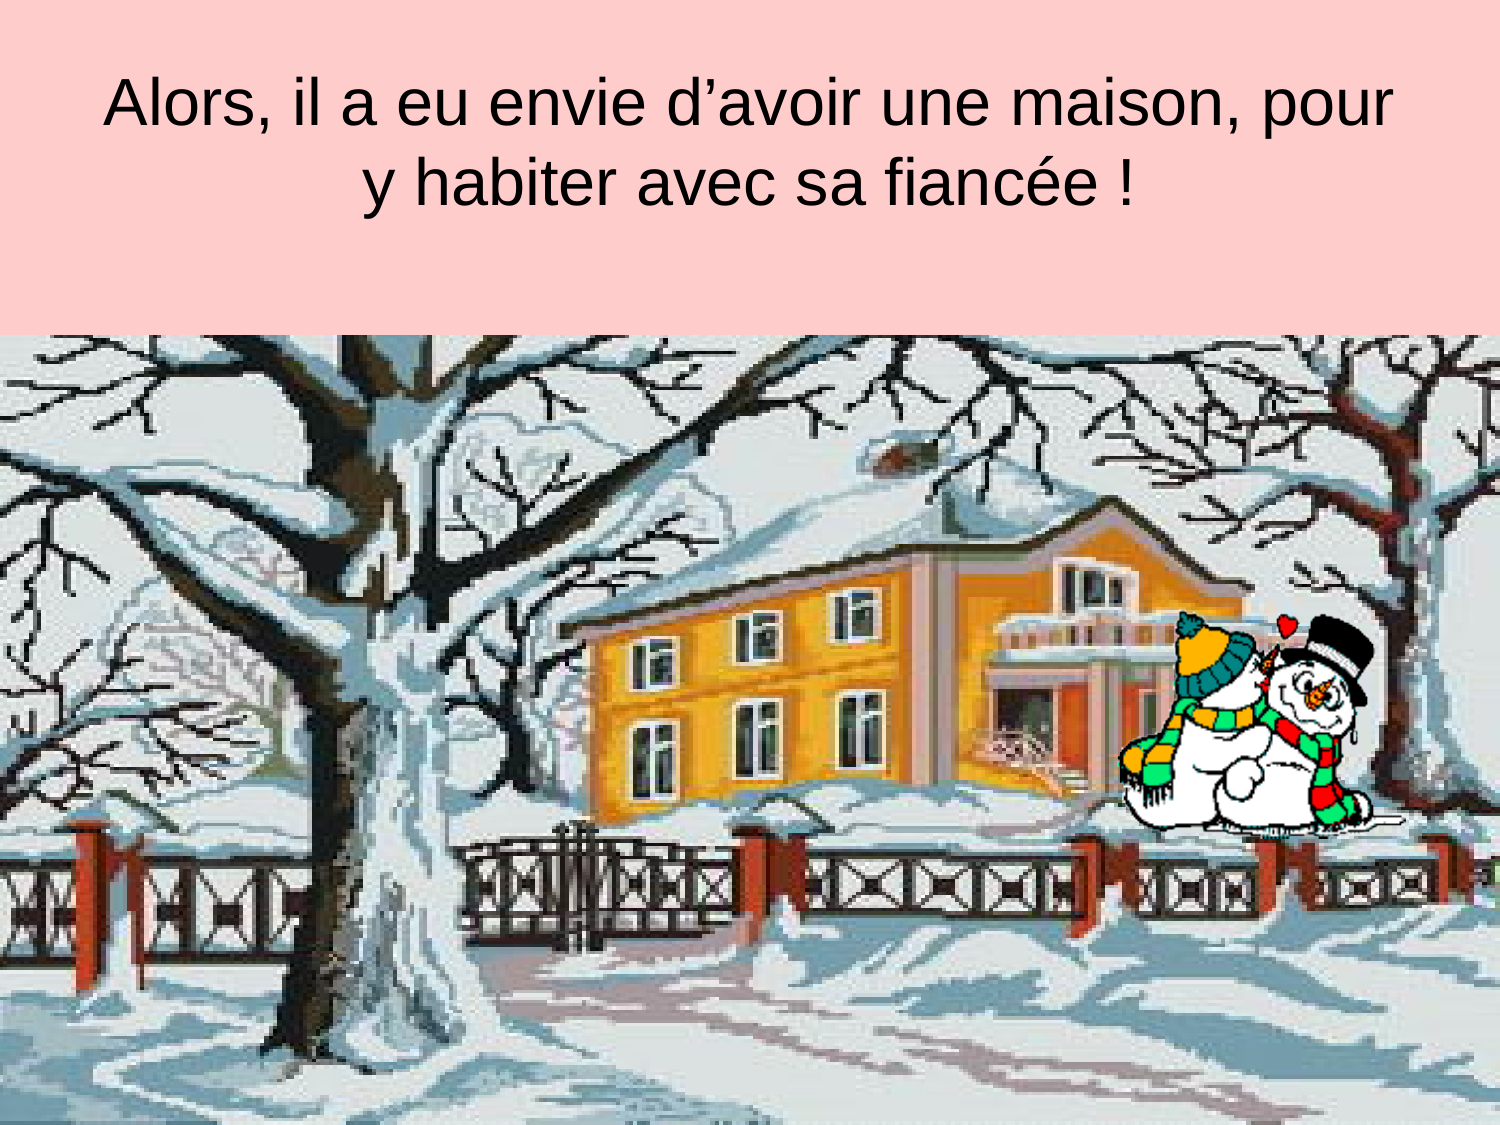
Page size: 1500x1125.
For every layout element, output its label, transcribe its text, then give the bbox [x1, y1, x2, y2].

picture [0, 335, 1500, 1125]
title Alors, il a eu envie d’avoir une maison, pour y habiter avec sa fiancée ! [75, 45, 1426, 233]
